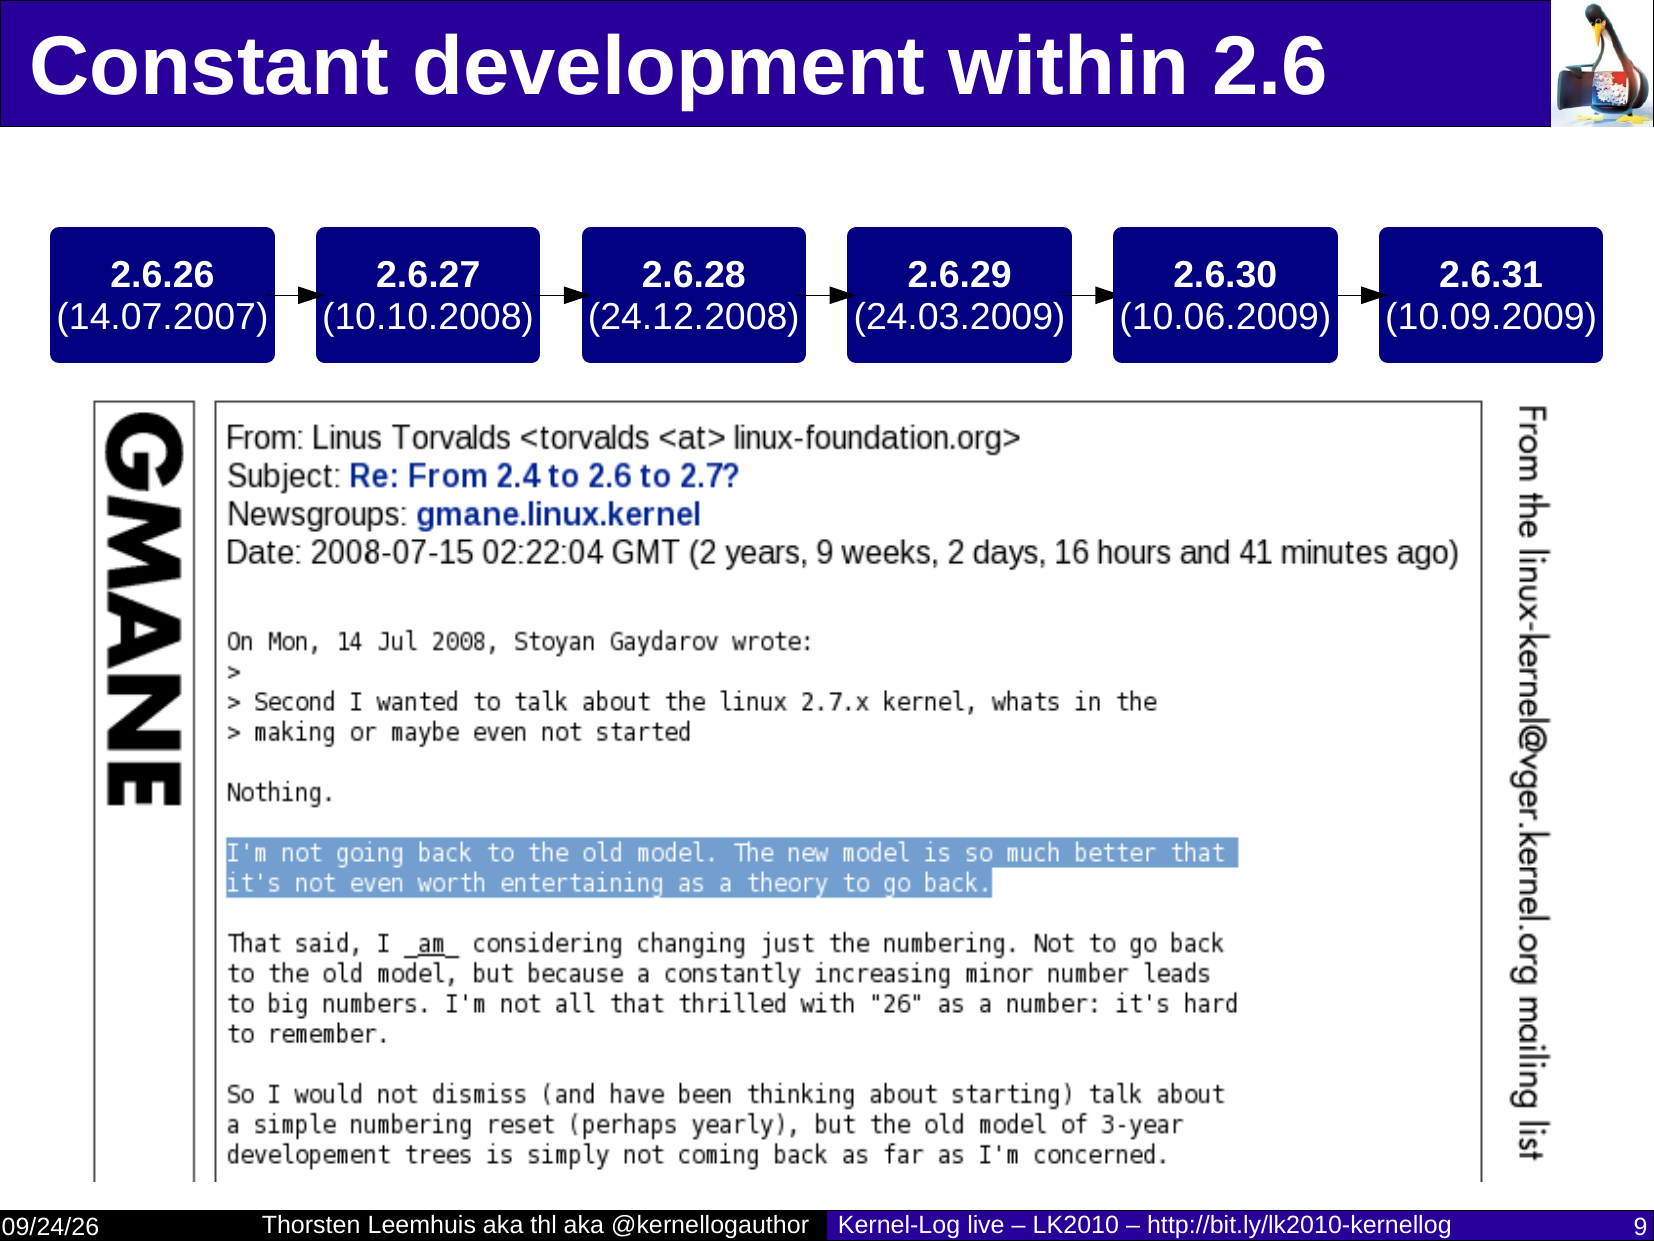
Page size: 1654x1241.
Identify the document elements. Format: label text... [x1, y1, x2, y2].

text_box 2.6.29 (24.03.2009) [856, 236, 1063, 355]
title Constant development within 2.6 [29, 19, 1535, 113]
text_box 2.6.26 (14.07.2007) [59, 236, 266, 355]
picture [1551, 0, 1653, 127]
picture [88, 389, 1565, 1182]
text_box 2.6.30 (10.06.2009) [1122, 236, 1329, 355]
text_box 2.6.27 (10.10.2008) [324, 236, 532, 355]
text_box 2.6.31 (10.09.2009) [1387, 236, 1595, 355]
text_box 2.6.28 (24.12.2008) [590, 236, 798, 355]
